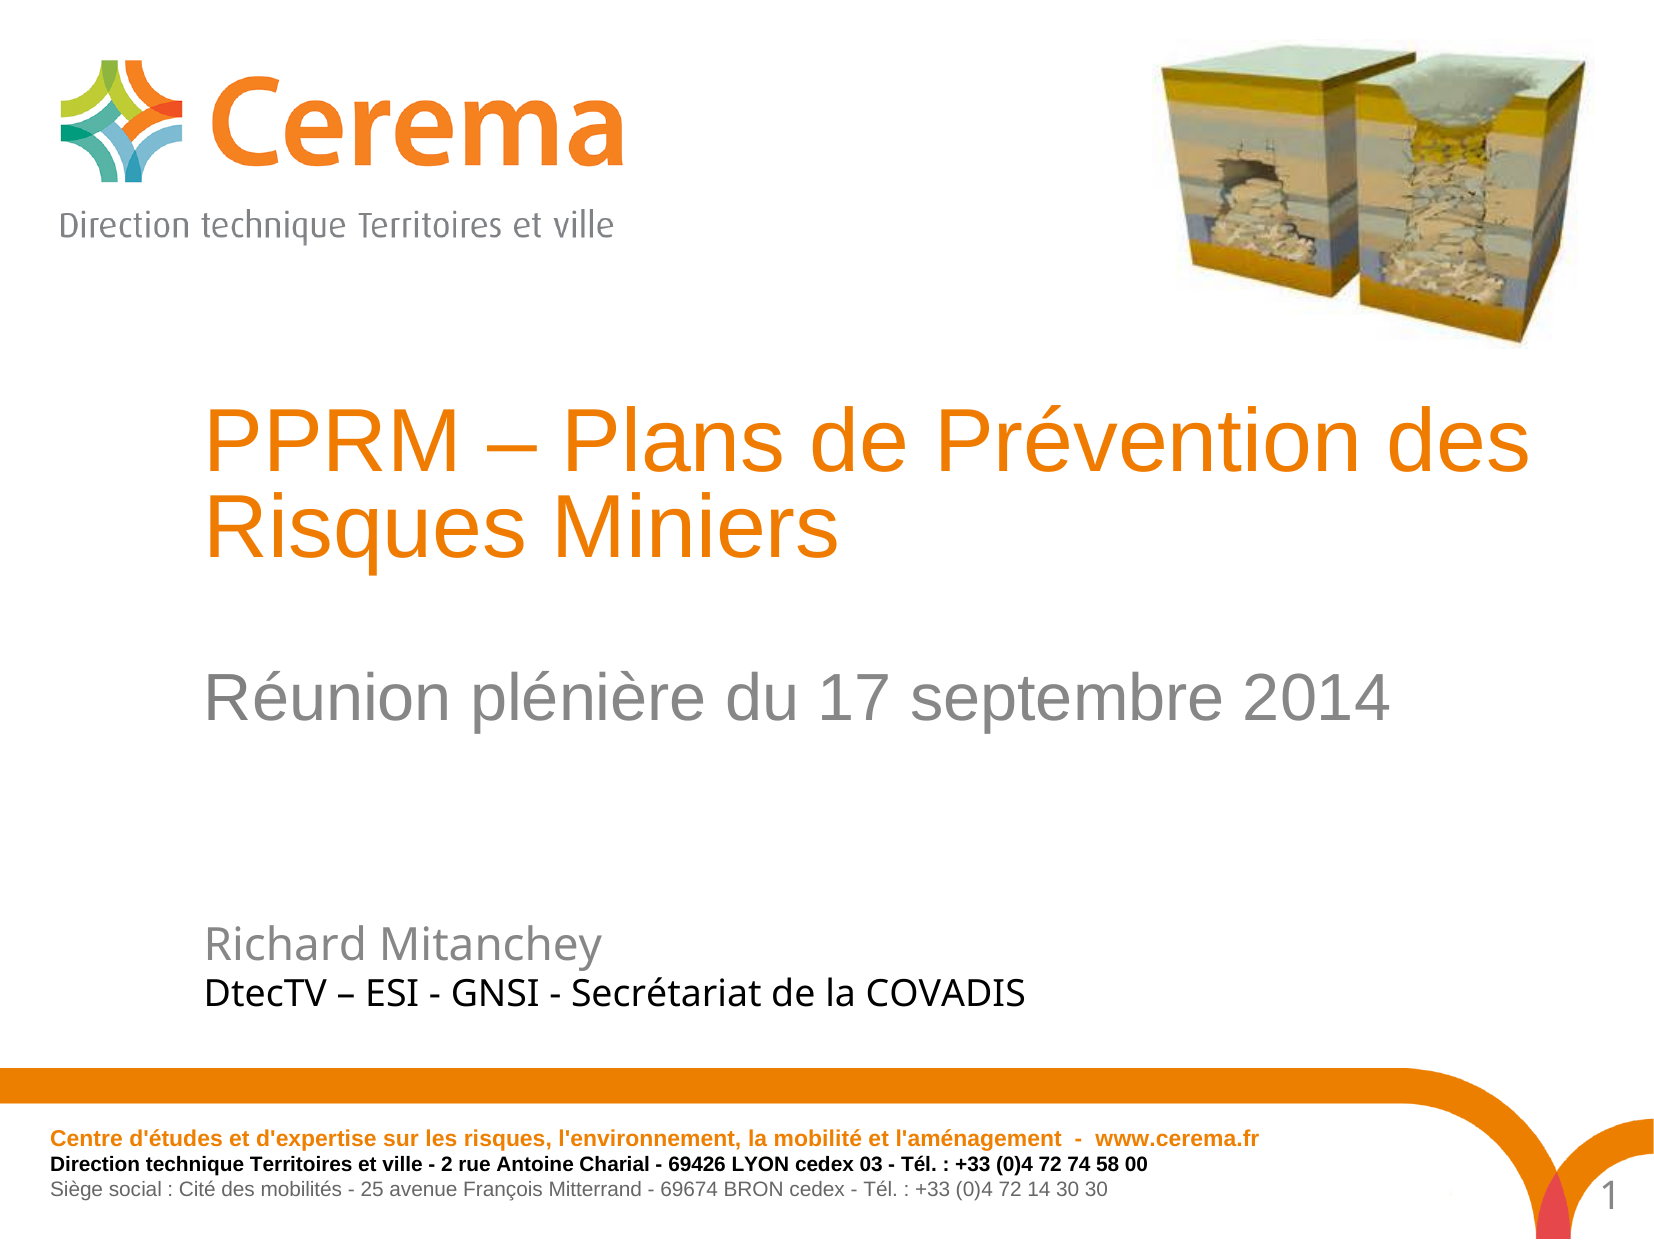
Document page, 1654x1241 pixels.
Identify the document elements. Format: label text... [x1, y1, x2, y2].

picture [0, 1068, 1654, 1239]
text_box Réunion plénière du 17 septembre 2014 [188, 646, 1465, 752]
picture [1152, 39, 1595, 349]
text_box PPRM – Plans de Prévention des Risques Miniers [188, 394, 1607, 602]
text_box Richard Mitanchey DtecTV – ESI - GNSI - Secrétariat de la COVADIS [188, 906, 1465, 977]
picture [0, 0, 684, 291]
